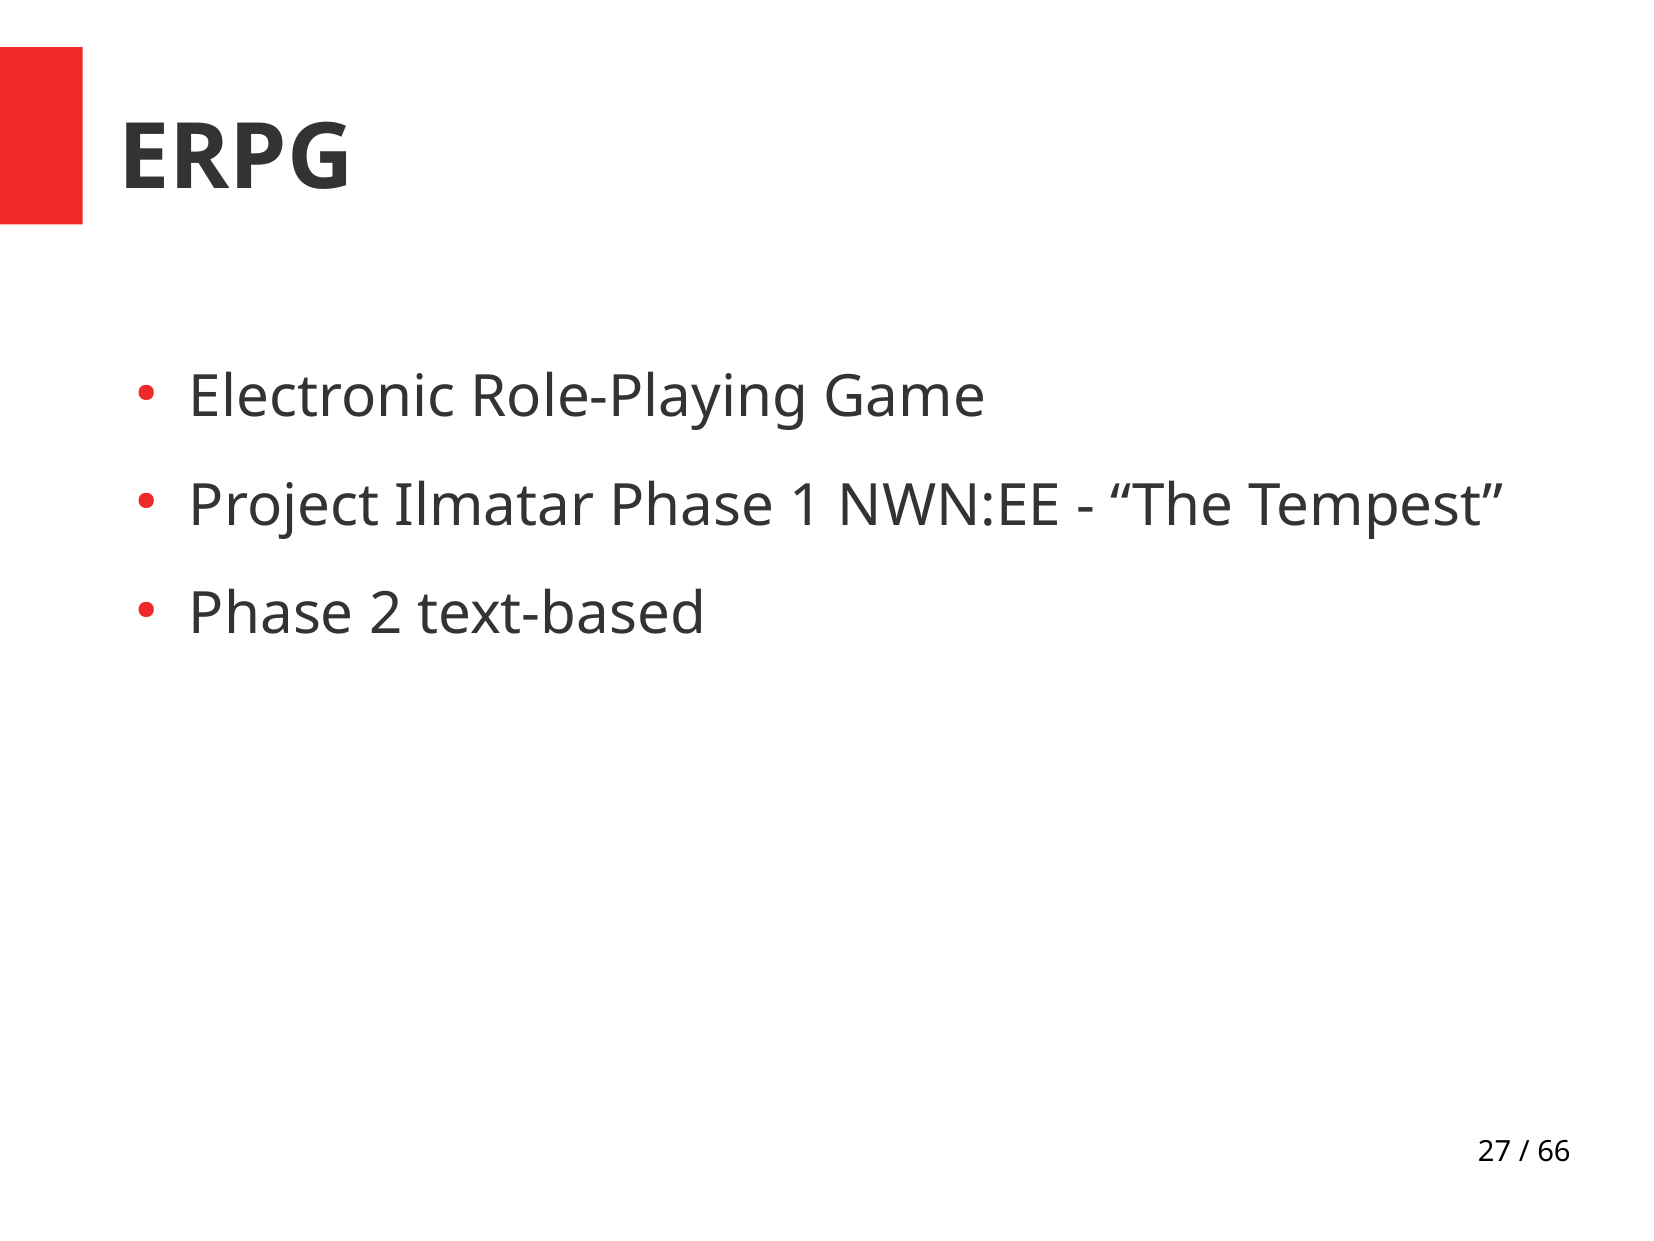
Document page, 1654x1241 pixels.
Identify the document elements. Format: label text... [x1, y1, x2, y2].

list Electronic Role-Playing Game Project Ilmatar Phase 1 NWN:EE - “The Tempest” Phase 2 text-based [118, 354, 1536, 1074]
title ERPG [118, 49, 1571, 257]
